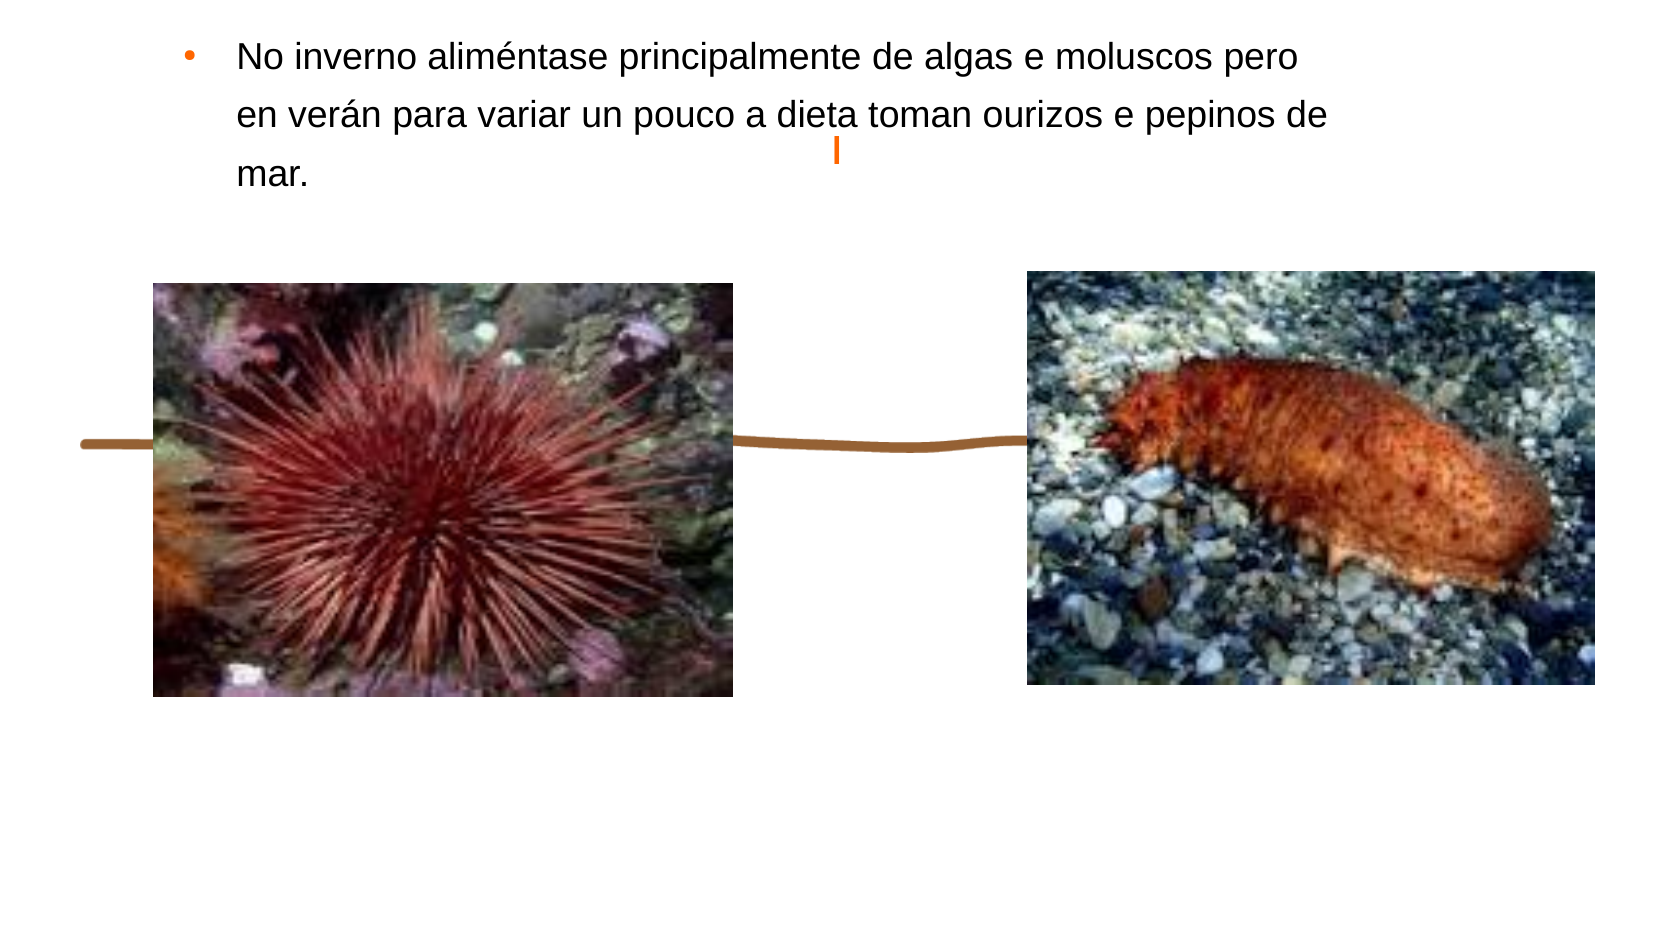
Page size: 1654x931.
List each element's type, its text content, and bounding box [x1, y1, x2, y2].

picture [80, 271, 1595, 697]
list No inverno aliméntase principalmente de algas e moluscos pero en verán para variar un pouco a dieta toman ourizos e pepinos de mar. [165, 35, 1654, 404]
